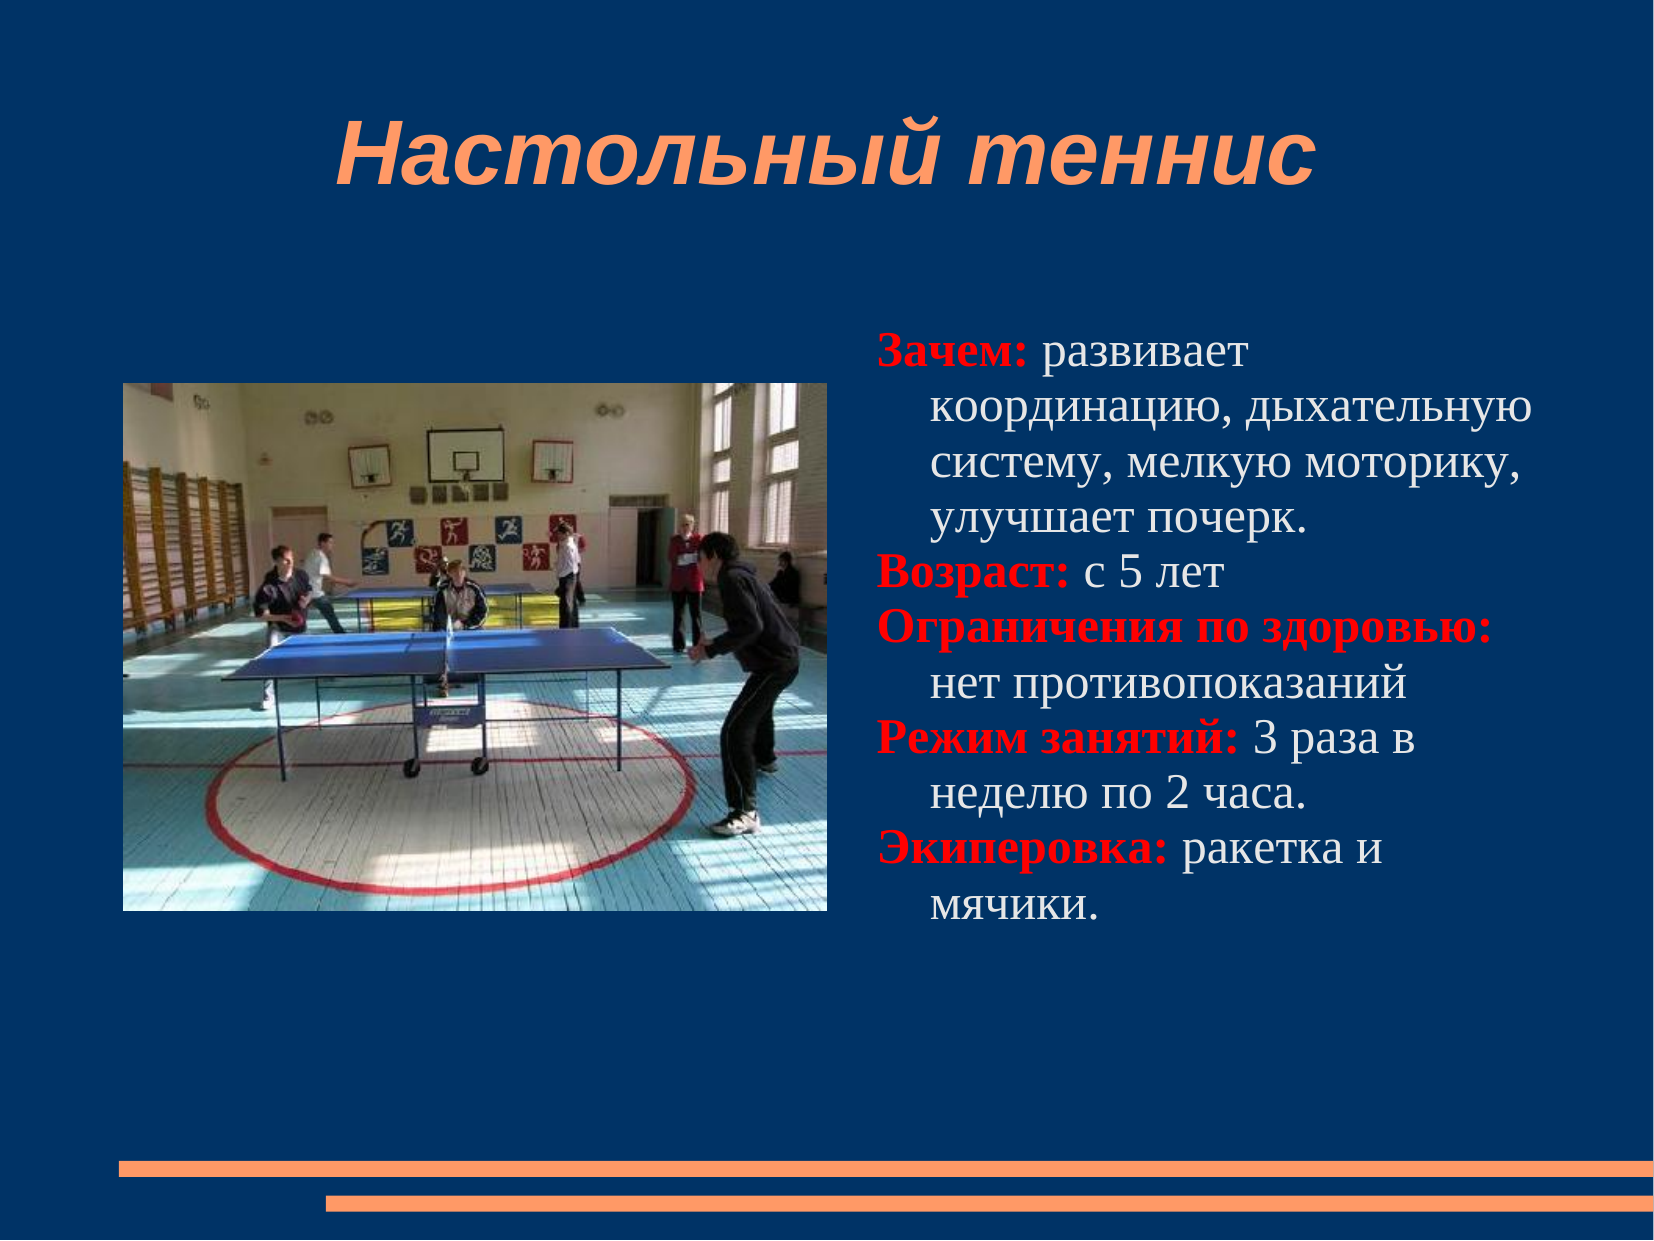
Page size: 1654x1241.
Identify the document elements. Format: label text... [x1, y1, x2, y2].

title Настольный теннис [82, 56, 1571, 250]
picture [121, 322, 827, 1132]
list Зачем: развивает координацию, дыхательную систему, мелкую моторику, улучшает почерк. Возраст: с 5 лет Ограничения по здоровью: нет противопоказаний Режим занятий: 3 раза в неделю по 2 часа. Экиперовка: ракетка и мячики. [858, 322, 1562, 1133]
